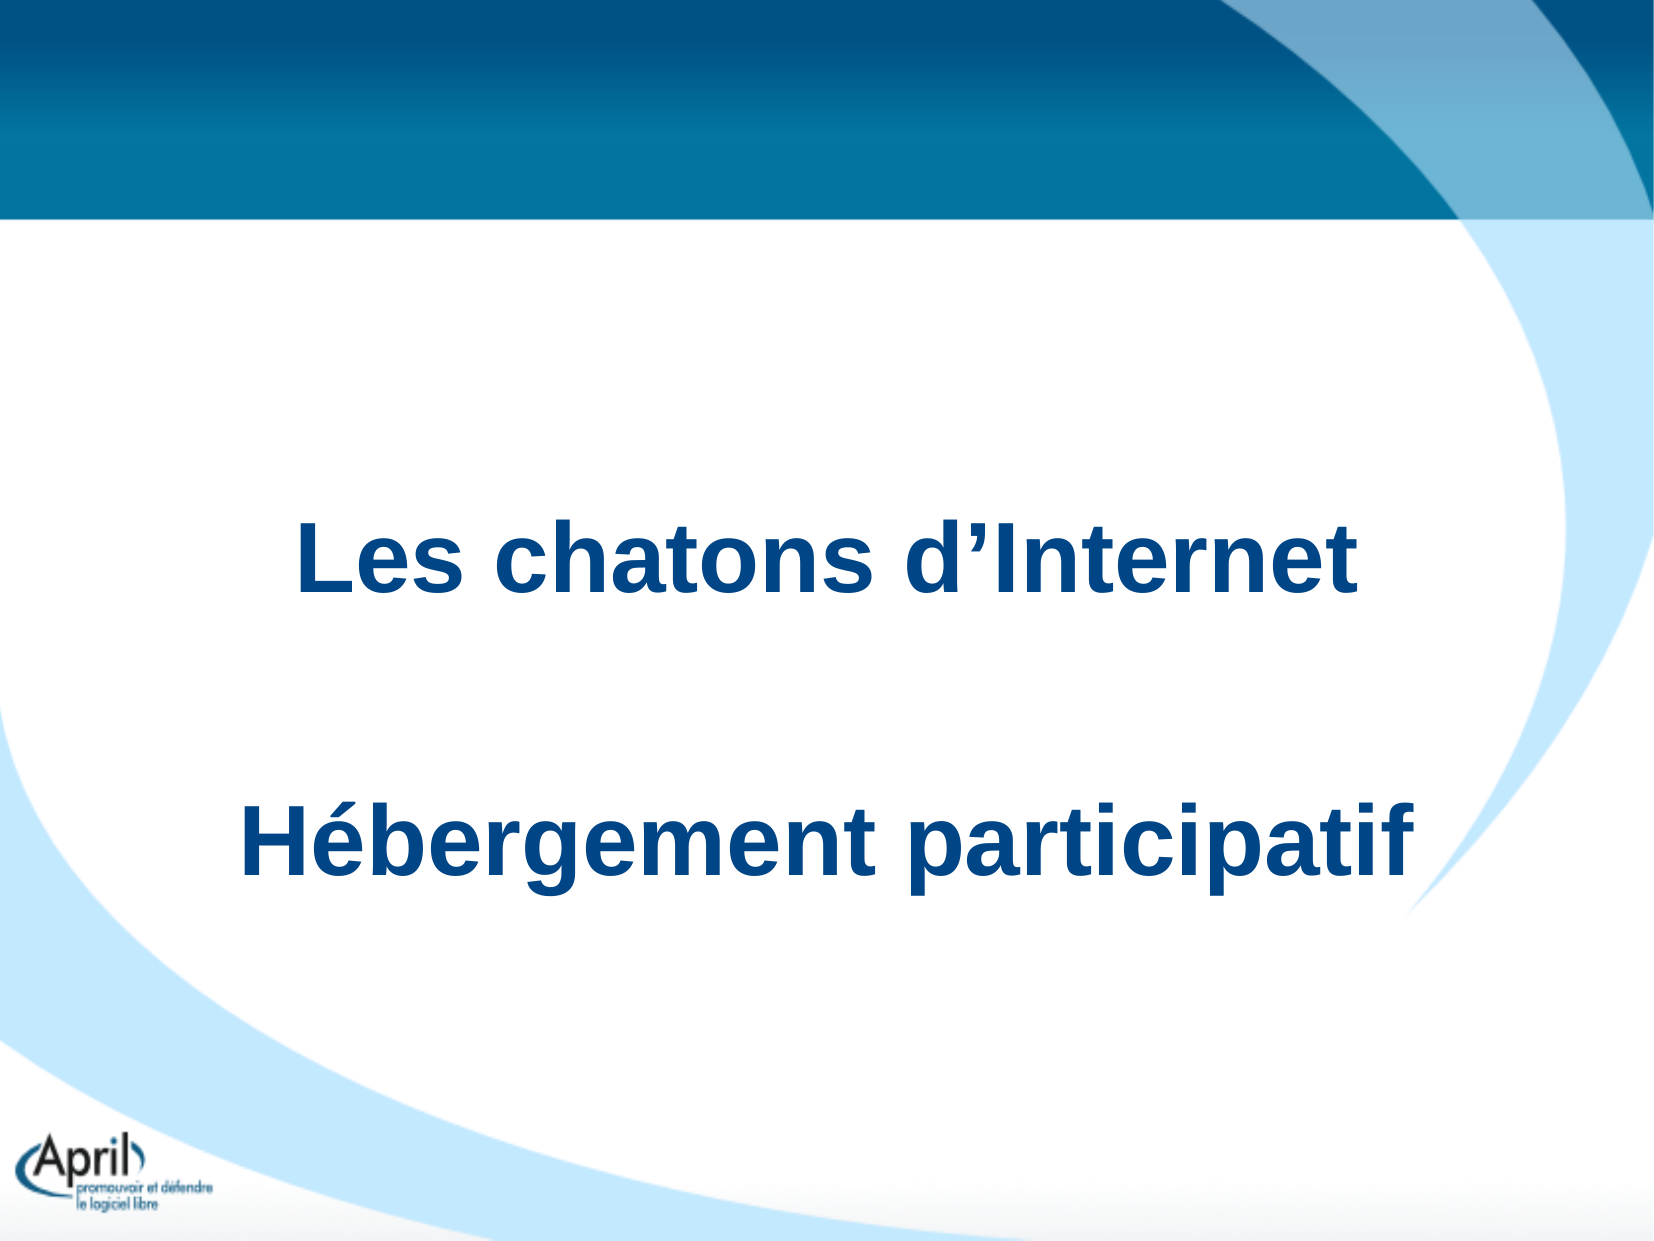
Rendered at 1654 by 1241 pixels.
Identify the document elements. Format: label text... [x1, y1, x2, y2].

picture [0, 0, 1654, 1241]
list Les chatons d’Internet Hébergement participatif [82, 290, 1571, 1109]
